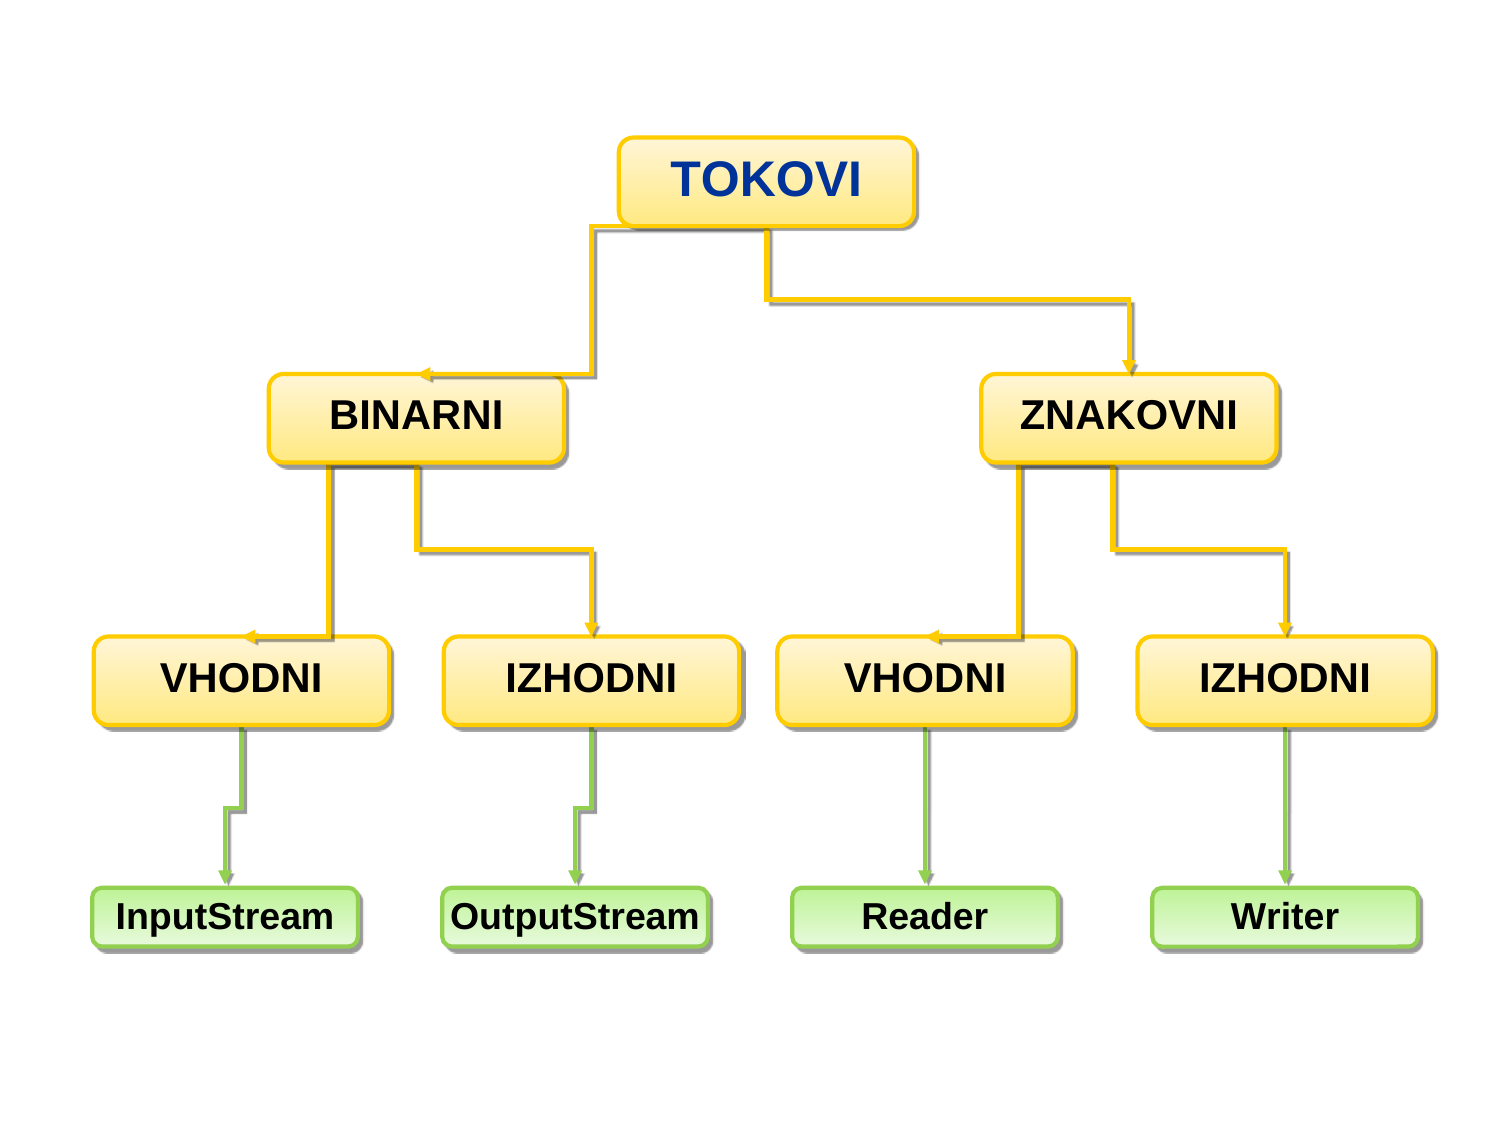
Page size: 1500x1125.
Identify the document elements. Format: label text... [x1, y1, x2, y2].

text_box [92, 888, 358, 947]
text_box Reader [846, 884, 1004, 945]
text_box InputStream [100, 884, 350, 945]
text_box BINARNI [314, 380, 519, 446]
text_box VHODNI [145, 642, 338, 709]
text_box [777, 636, 1073, 726]
text_box VHODNI [828, 642, 1022, 709]
text_box [93, 636, 390, 726]
text_box IZHODNI [1184, 642, 1386, 709]
text_box [1152, 887, 1419, 947]
text_box TOKOVI [655, 138, 878, 215]
text_box ZNAKOVNI [1004, 380, 1253, 446]
text_box [268, 373, 565, 463]
text_box OutputStream [431, 884, 719, 945]
text_box [431, 376, 561, 380]
text_box [618, 137, 915, 227]
text_box IZHODNI [490, 642, 693, 709]
text_box [443, 636, 740, 726]
text_box Writer [1216, 884, 1355, 945]
text_box [1137, 636, 1433, 726]
text_box [792, 887, 1058, 947]
text_box [981, 373, 1277, 463]
